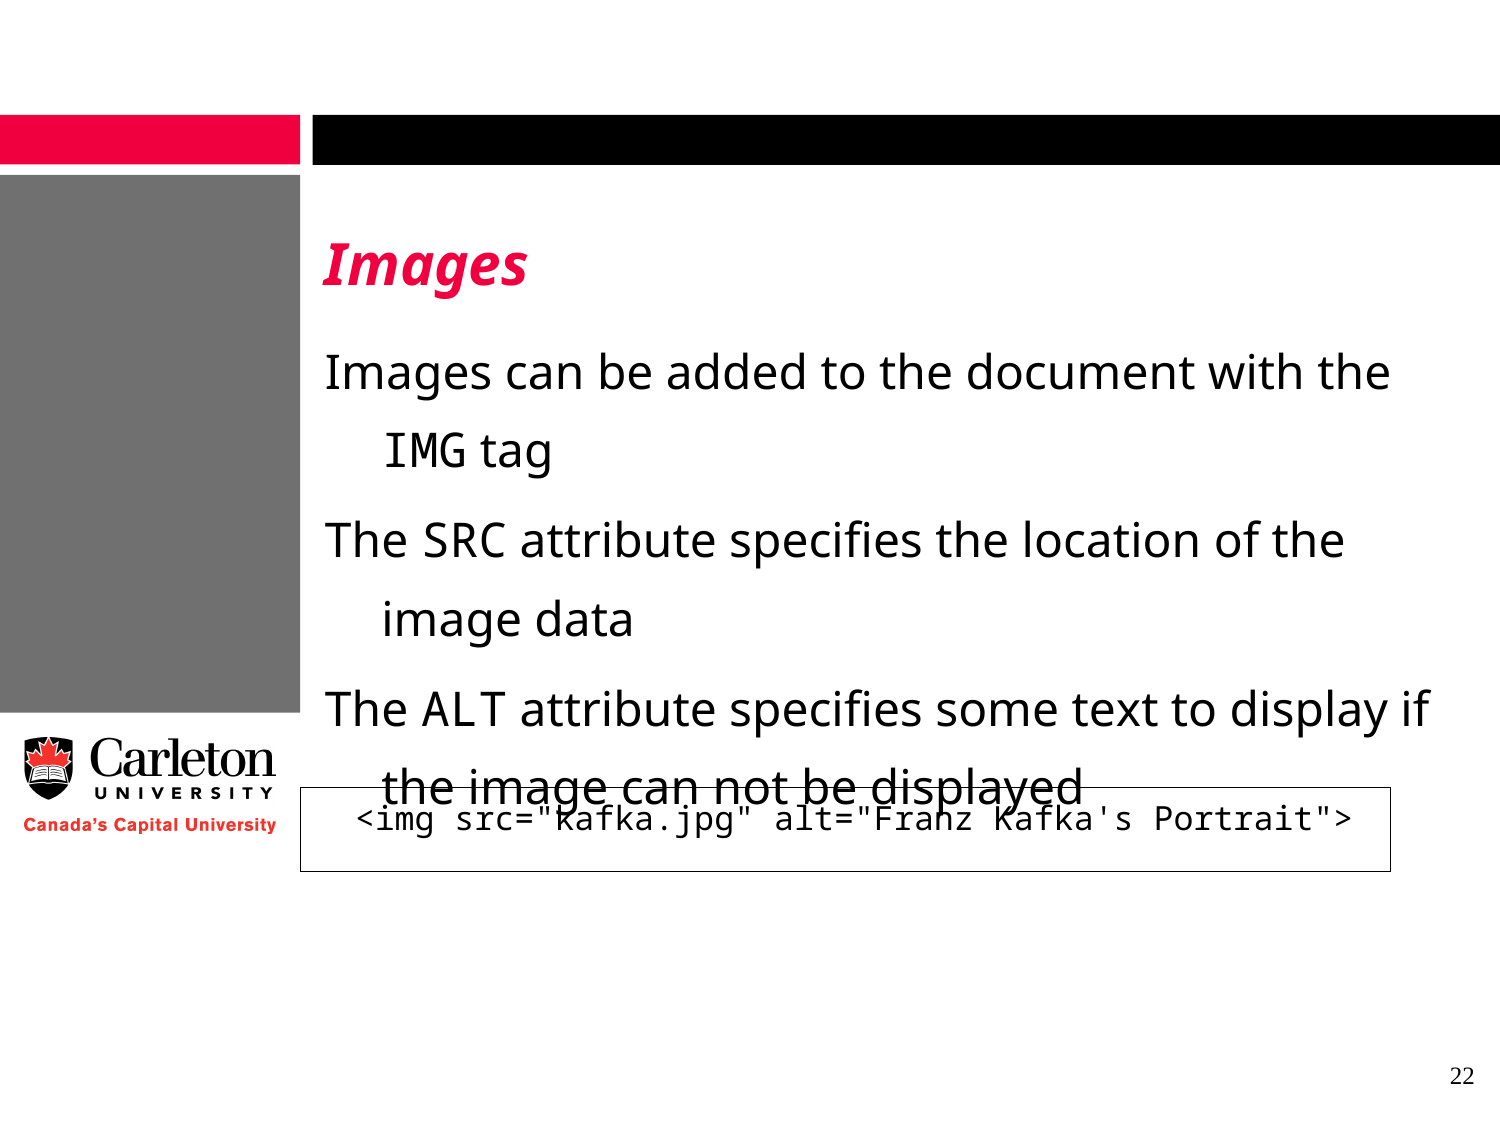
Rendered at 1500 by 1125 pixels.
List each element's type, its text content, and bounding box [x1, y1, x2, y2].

picture [24, 737, 276, 834]
text_box <img src="kafka.jpg" alt="Franz Kafka's Portrait"> [300, 787, 1391, 872]
title Images [324, 194, 1450, 324]
list Images can be added to the document with the IMG tag The SRC attribute specifies the location of the image data The ALT attribute specifies some text to display if the image can not be displayed [324, 324, 1450, 1036]
